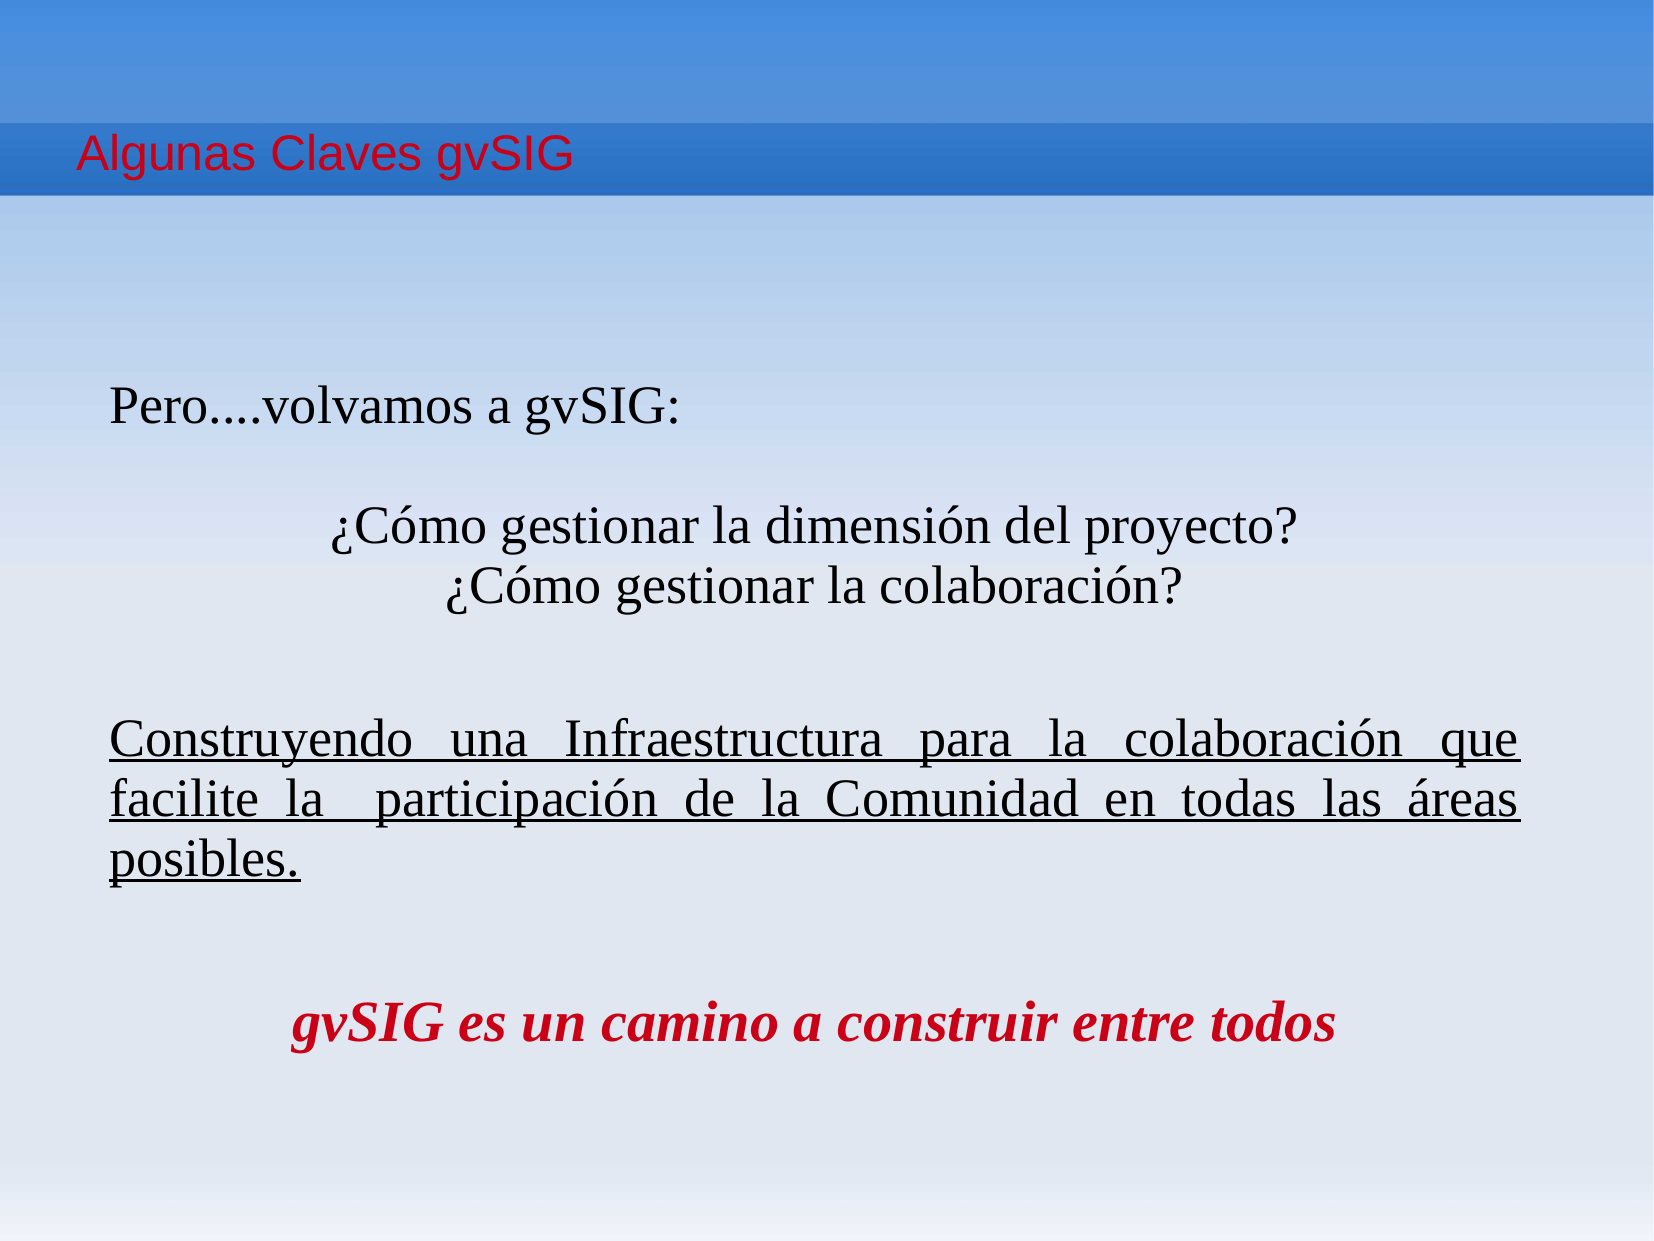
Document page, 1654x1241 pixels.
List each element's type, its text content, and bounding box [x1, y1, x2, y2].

picture [0, 0, 1654, 1241]
text_box Pero....volvamos a gvSIG: ¿Cómo gestionar la dimensión del proyecto? ¿Cómo gestionar la colaboración? Construyendo una Infraestructura para la colaboración que facilite la participación de la Comunidad en todas las áreas posibles. gvSIG es un camino a construir entre todos [94, 307, 1536, 1062]
text_box Algunas Claves gvSIG [61, 118, 621, 196]
